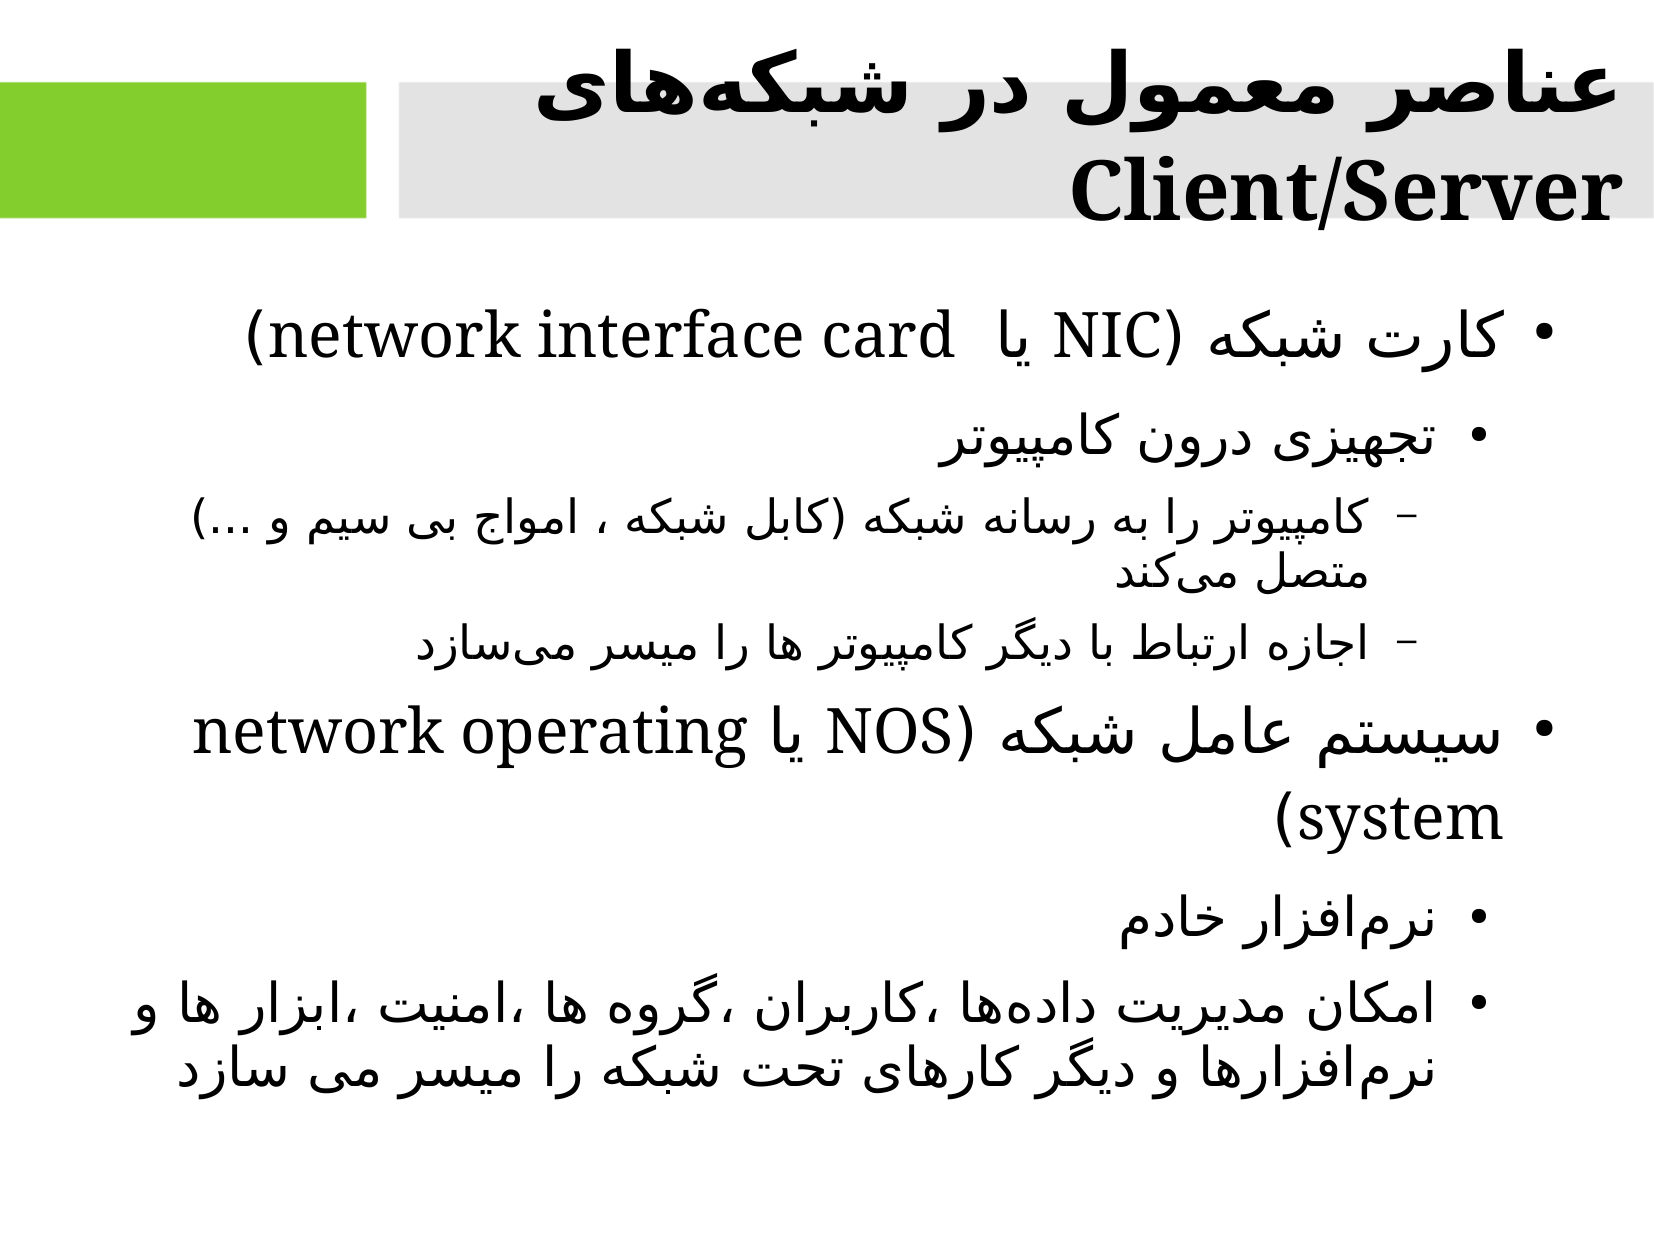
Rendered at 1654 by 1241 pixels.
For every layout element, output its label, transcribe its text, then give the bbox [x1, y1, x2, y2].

title عناصر معمول در شبکه‌های Client/Server [135, 43, 1625, 237]
list کارت شبکه (NIC یا network interface card) تجهیزی درون کامپیوتر کامپیوتر را به رسانه شبکه (کابل شبکه ، امواج بی سیم و ...) متصل می‌کند اجازه ارتباط با دیگر کامپیوتر ها را میسر می‌سازد سیستم عامل شبکه (NOS یا network operating system) نرم‌افزار خادم امکان مدیریت داده‌ها ،کاربران ،گروه ها ،امنیت ،ابزار ها و نرم‌افزارها و دیگر کارهای تحت شبکه را میسر می سازد [82, 290, 1571, 1109]
picture [0, 0, 1654, 1241]
